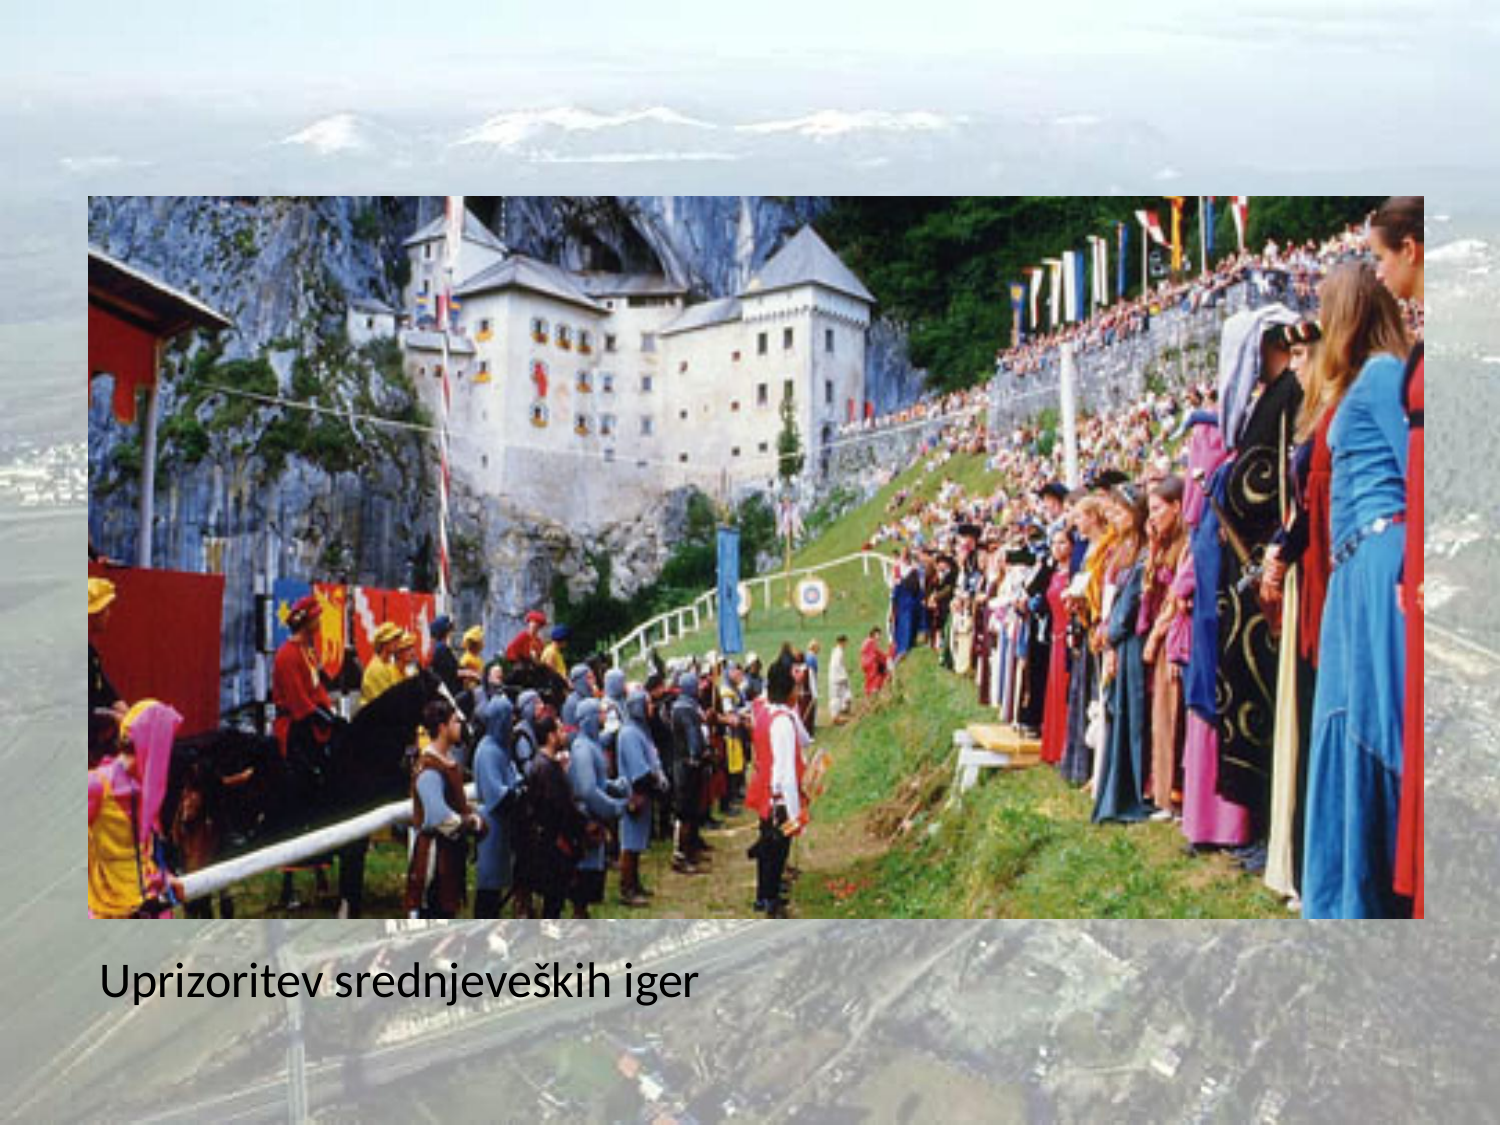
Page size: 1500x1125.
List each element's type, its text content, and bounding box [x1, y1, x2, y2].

picture [0, 0, 1500, 1125]
text_box Uprizoritev srednjeveških iger [84, 940, 729, 1016]
